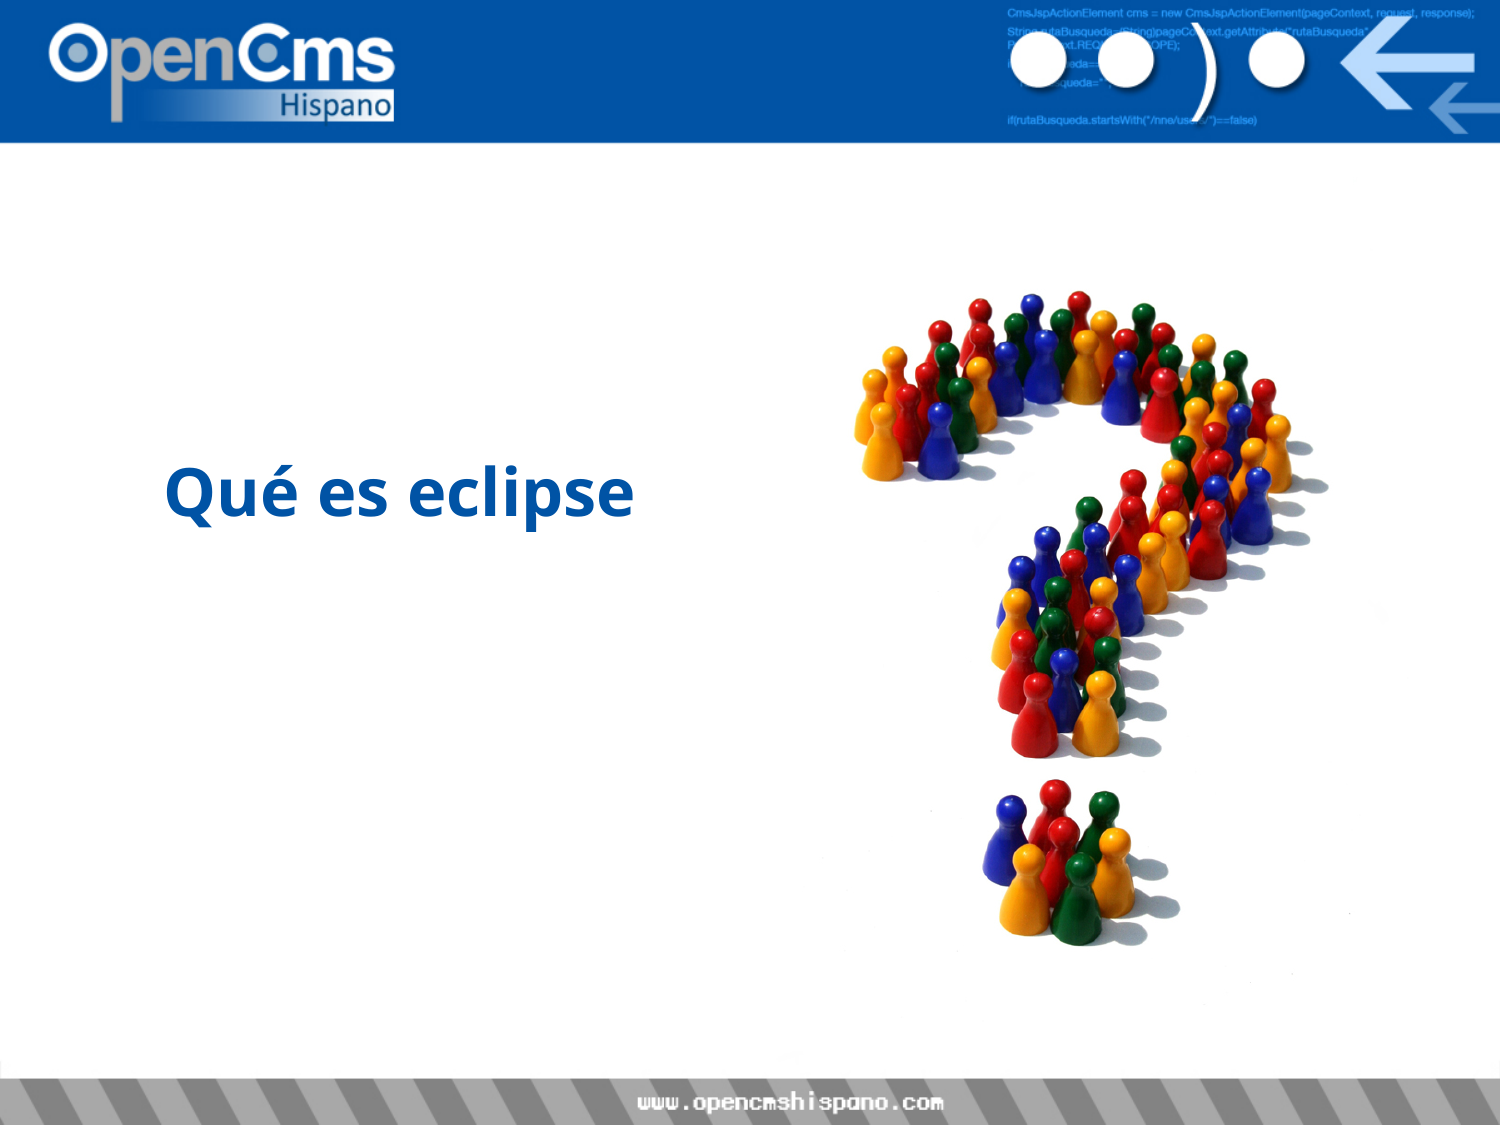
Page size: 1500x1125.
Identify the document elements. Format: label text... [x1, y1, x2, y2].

picture [0, 0, 1500, 1125]
text_box Qué es eclipse [0, 236, 801, 827]
